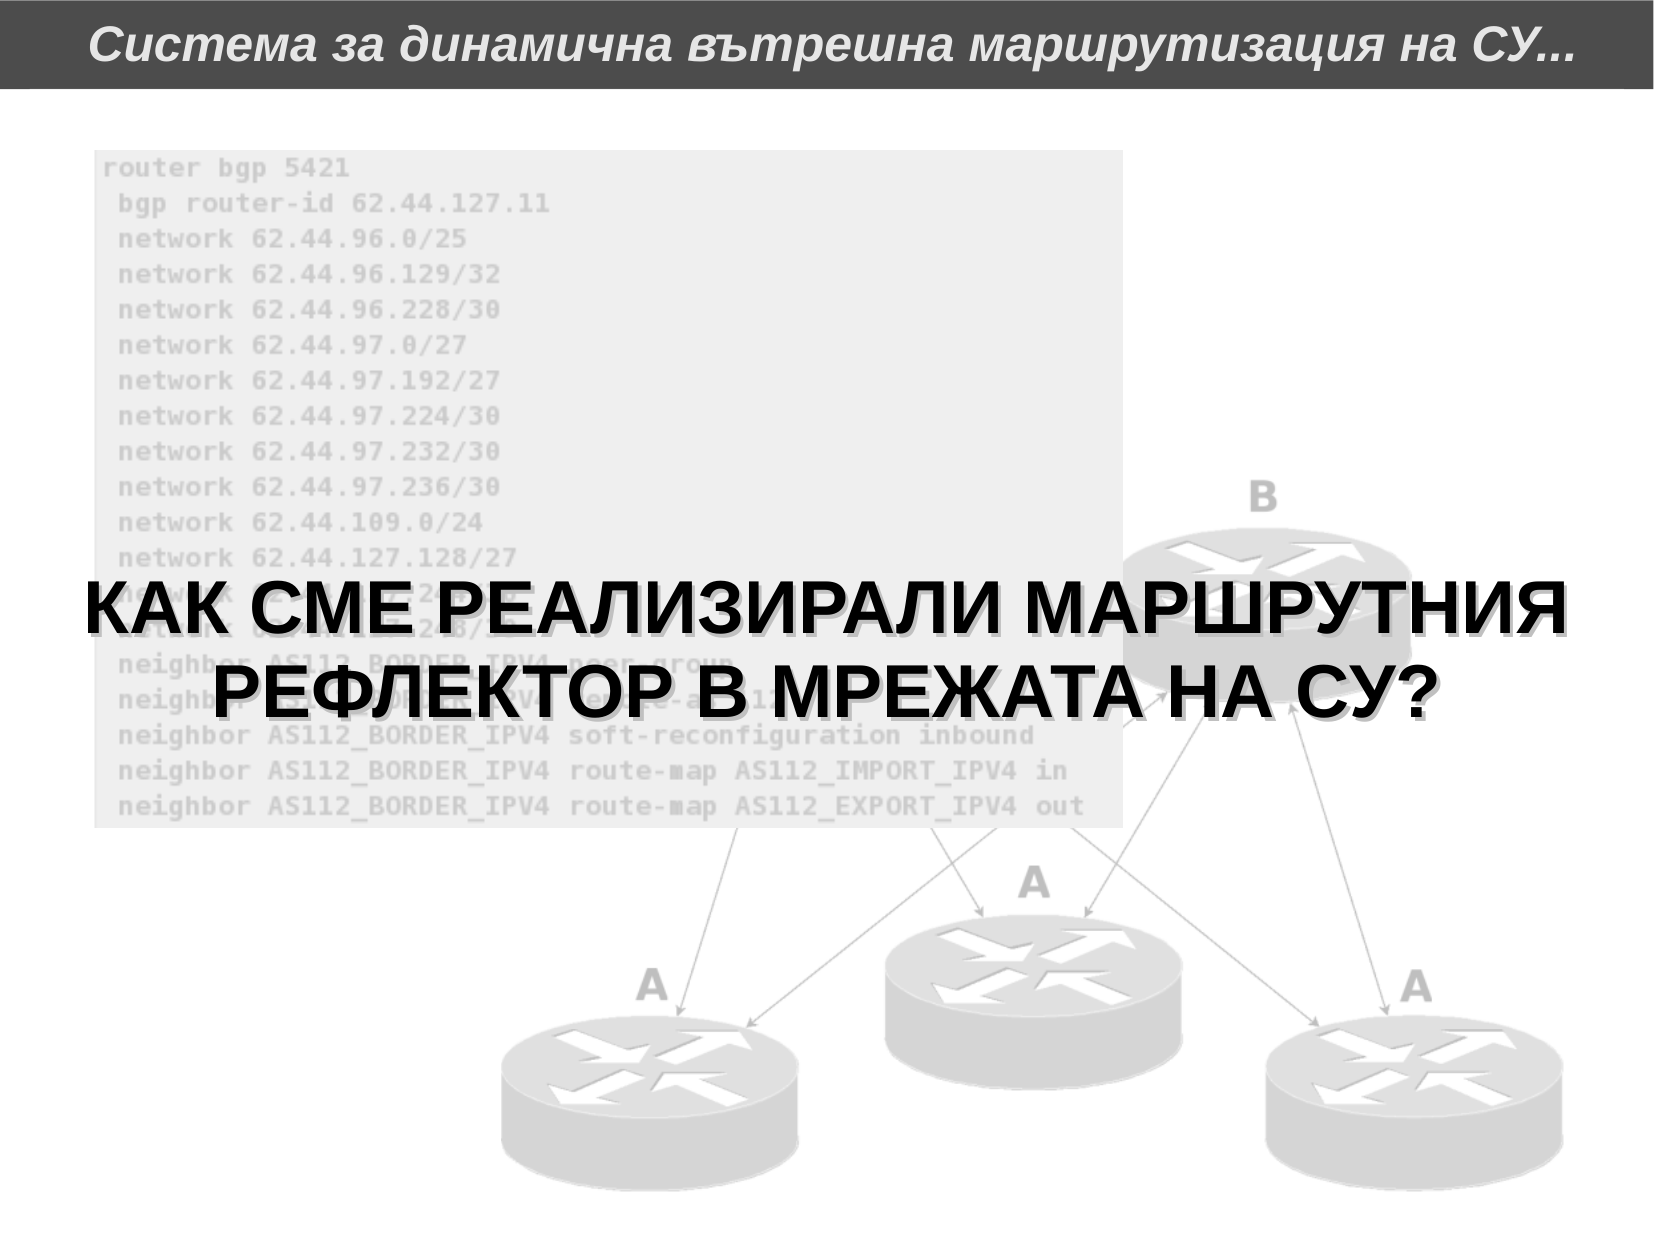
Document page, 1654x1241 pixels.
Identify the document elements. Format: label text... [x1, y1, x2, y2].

text_box Система за динамична вътрешна маршрутизация на СУ... [72, 9, 1594, 80]
text_box [0, 0, 1654, 90]
text_box КАК СМЕ РЕАЛИЗИРАЛИ МАРШРУТНИЯ РЕФЛЕКТОР В МРЕЖАТА НА СУ? [29, 88, 1625, 1212]
